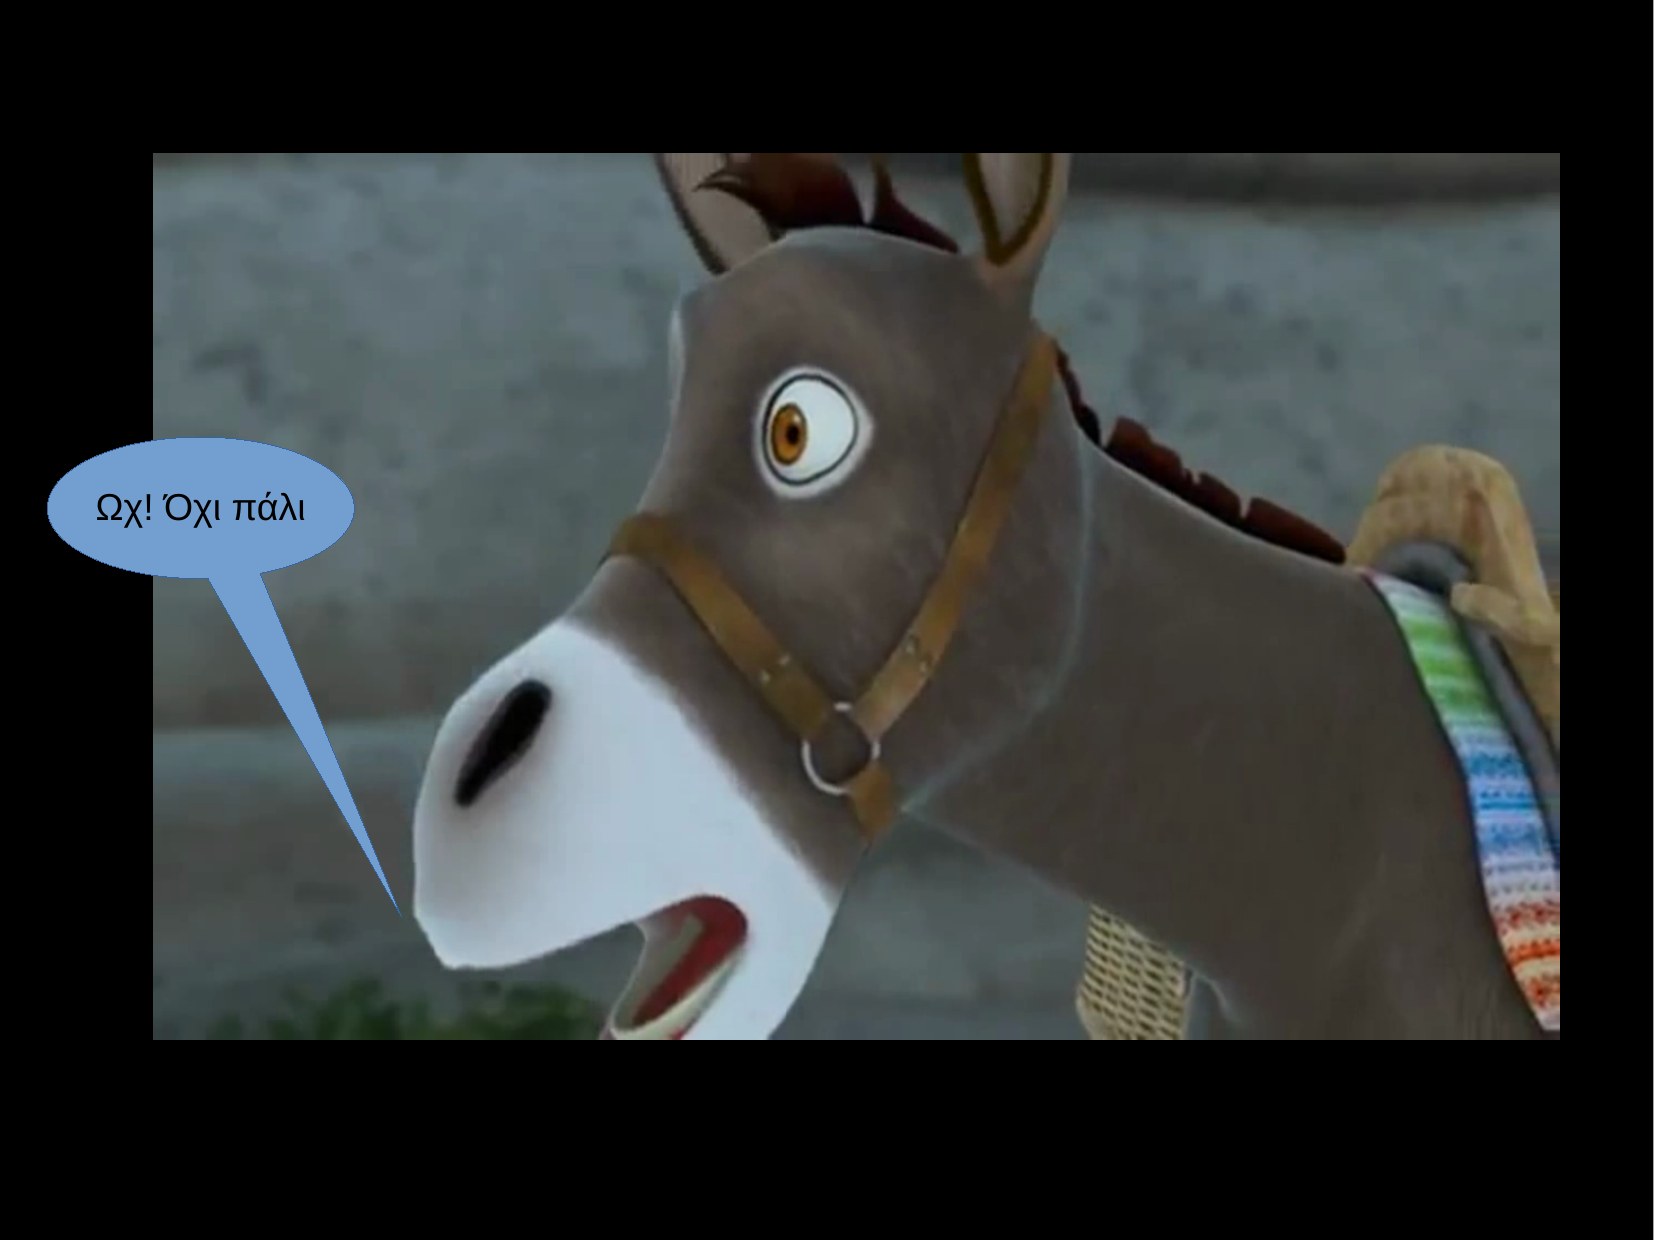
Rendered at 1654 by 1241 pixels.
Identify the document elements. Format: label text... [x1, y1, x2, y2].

picture [153, 153, 1560, 1040]
text_box Ωχ! Όχι πάλι [47, 437, 402, 917]
